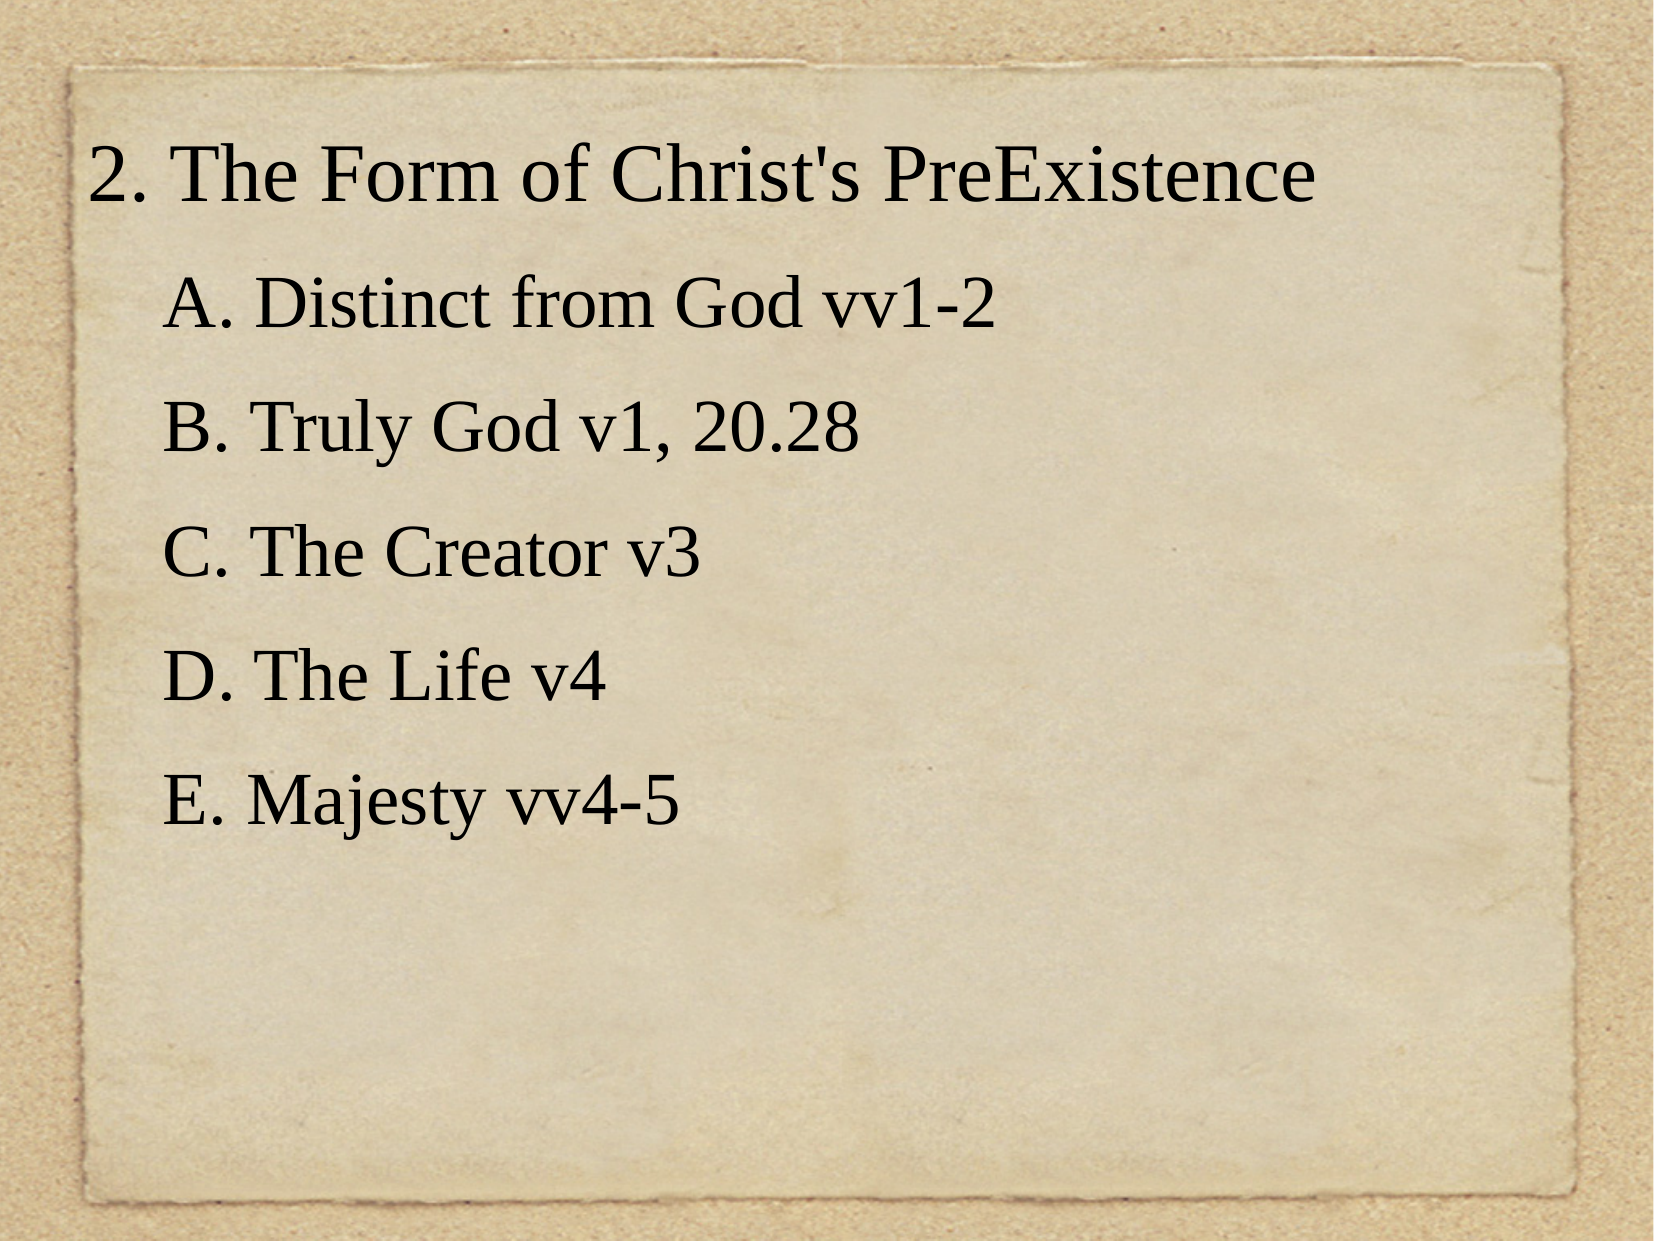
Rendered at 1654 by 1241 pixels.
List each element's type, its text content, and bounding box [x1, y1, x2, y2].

picture [0, 0, 1654, 1241]
text_box 2. The Form of Christ's PreExistence A. Distinct from God vv1-2 B. Truly God v1, 20.28 C. The Creator v3 D. The Life v4 E. Majesty vv4-5 [73, 73, 1603, 1101]
